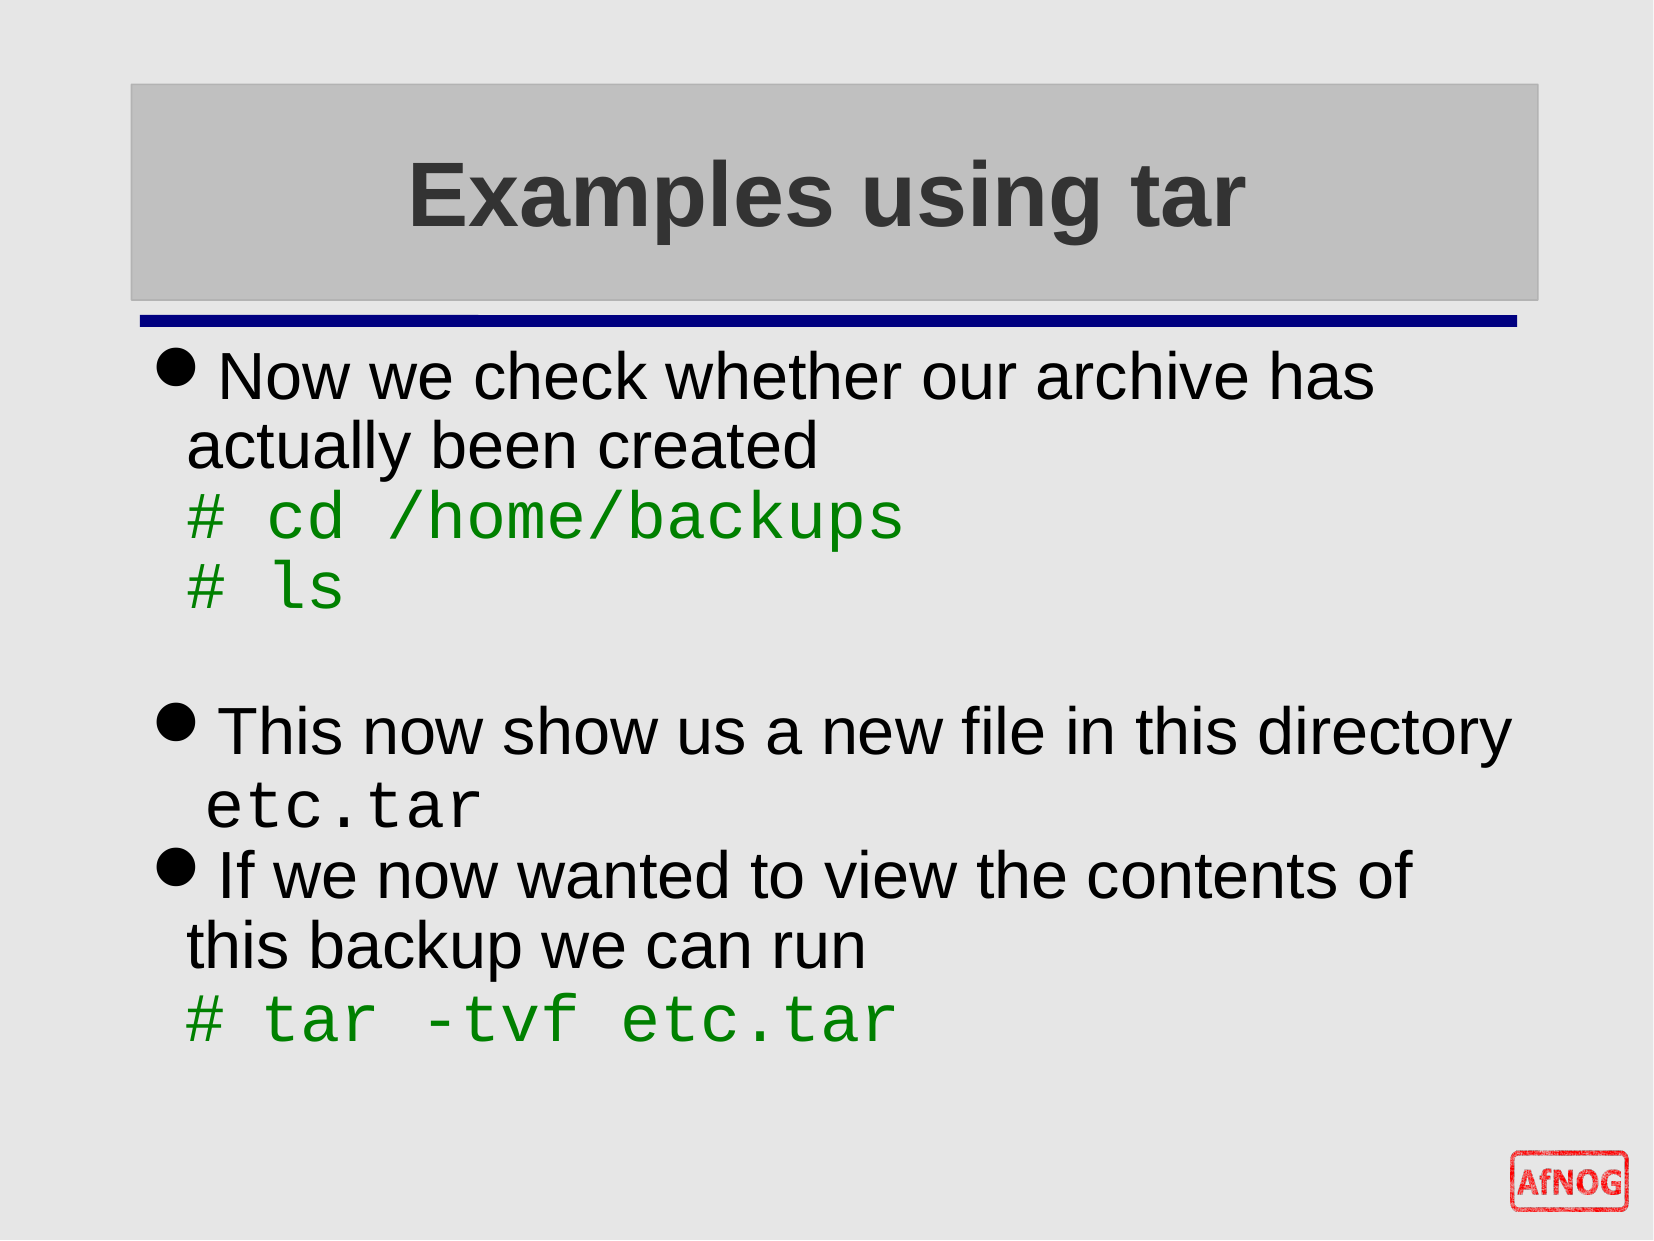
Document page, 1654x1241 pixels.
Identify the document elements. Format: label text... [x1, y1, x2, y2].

text_box Examples using tar [121, 91, 1534, 299]
text_box Now we check whether our archive has actually been created # cd /home/backups # ls This now show us a new file in this directory etc.tar If we now wanted to view the contents of this backup we can run # tar -tvf etc.tar [115, 339, 1529, 1121]
picture [1510, 1150, 1629, 1212]
